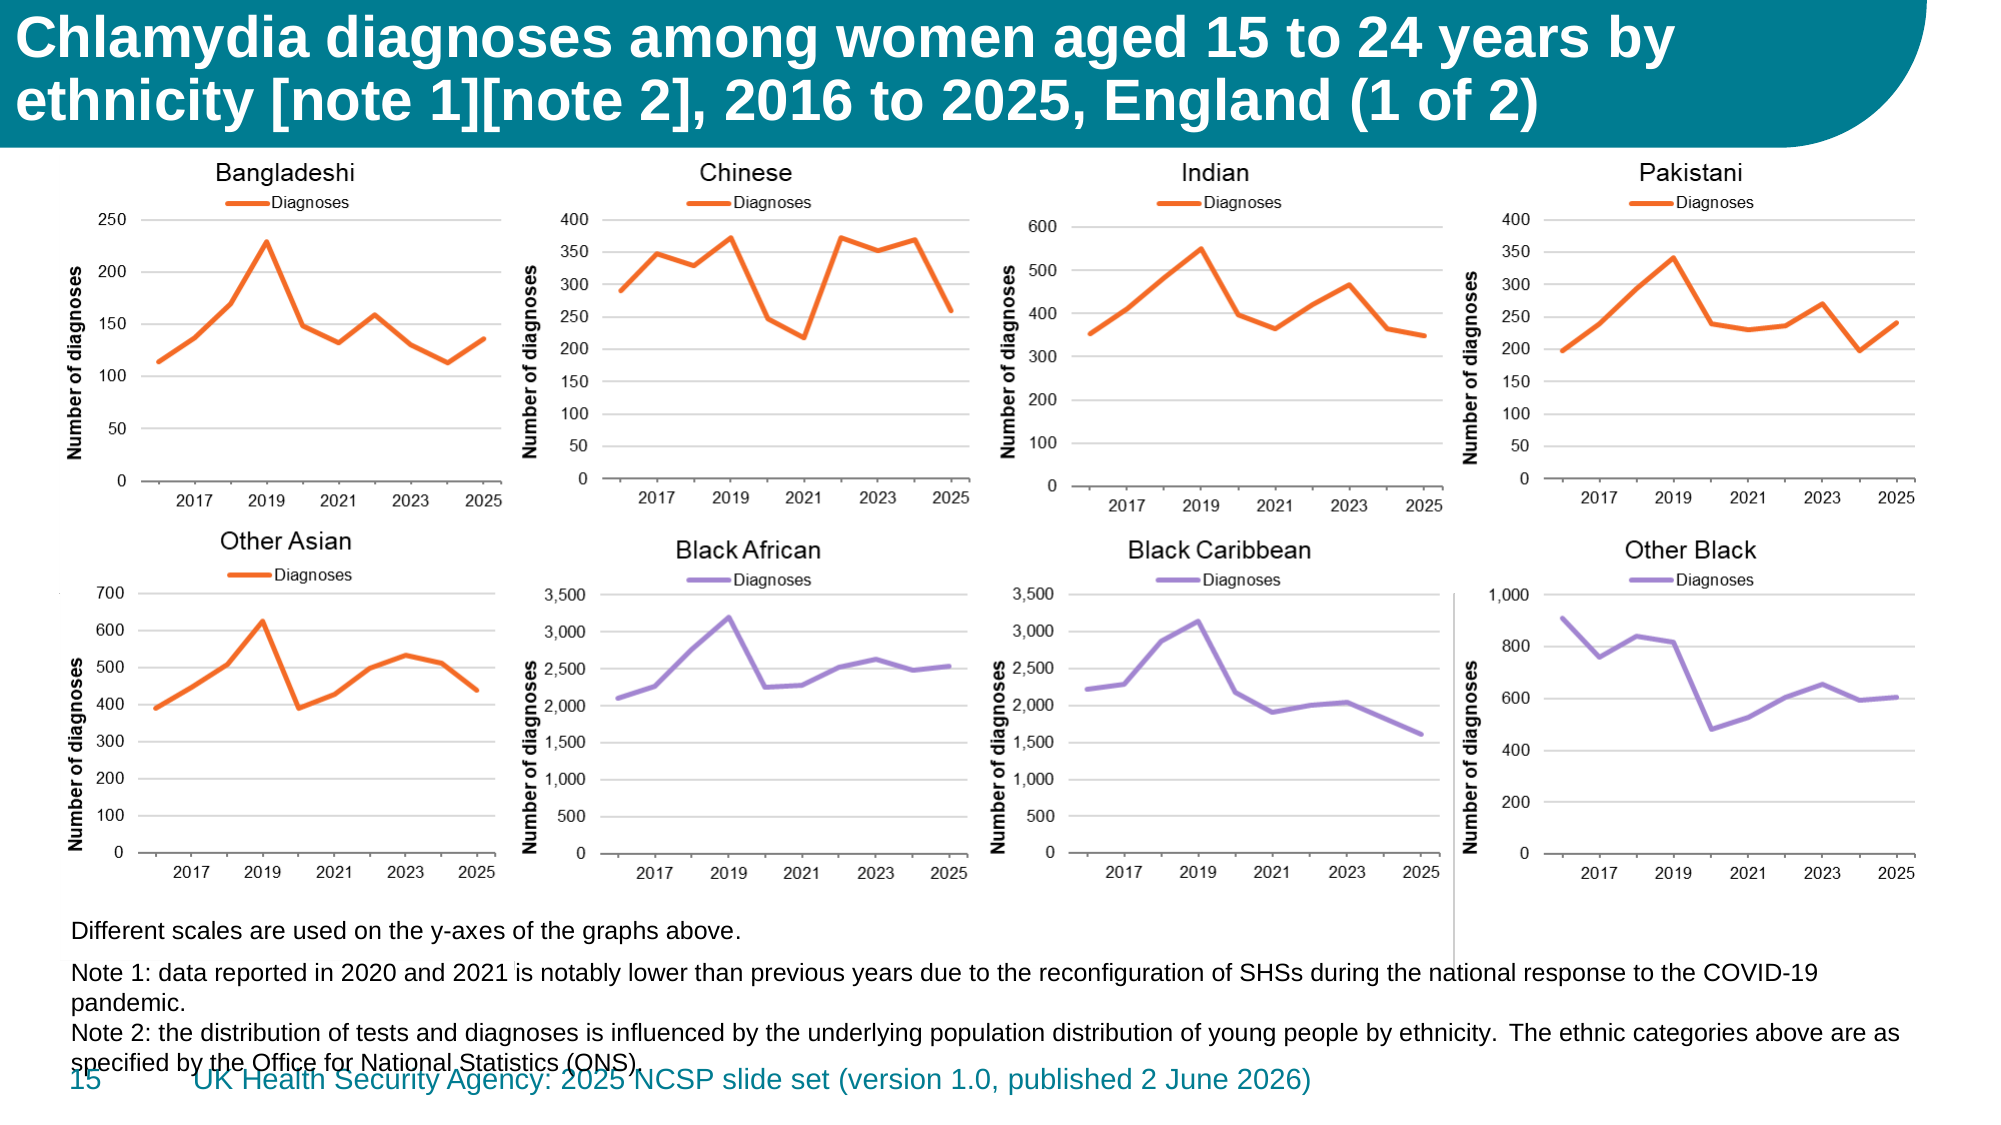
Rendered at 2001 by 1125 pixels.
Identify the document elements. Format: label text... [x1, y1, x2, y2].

text_box Different scales are used on the y-axes of the graphs above. Note 1: data reported in 2020 and 2021 is notably lower than previous years due to the reconfiguration of SHSs during the national response to the COVID-19 pandemic. Note 2: the distribution of tests and diagnoses is influenced by the underlying population distribution of young people by ethnicity. The ethnic categories above are as specified by the Office for National Statistics (ONS). [55, 906, 1949, 1087]
text_box [54, 1053, 152, 1112]
title Chlamydia diagnoses among women aged 15 to 24 years by ethnicity [note 1][note 2], 2016 to 2025, England (1 of 2) [0, 0, 1726, 105]
picture [58, 155, 1928, 906]
